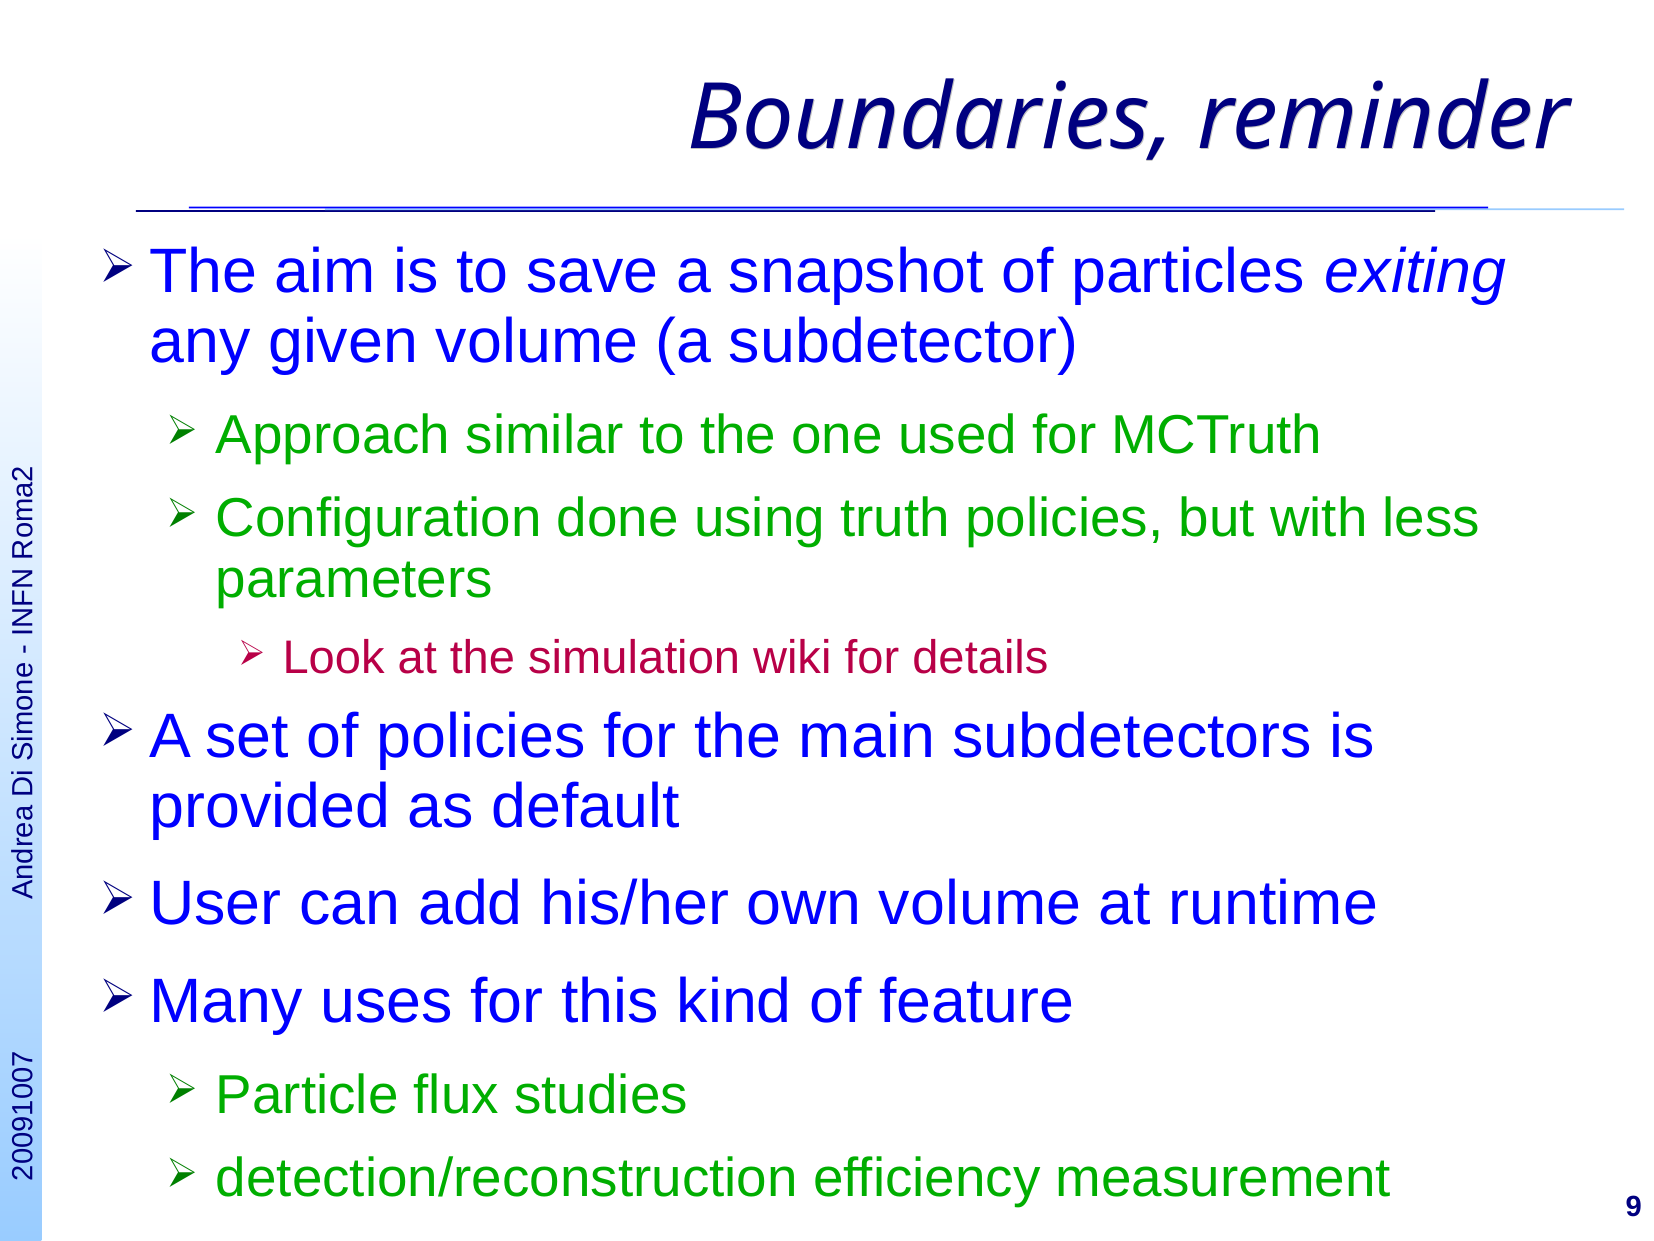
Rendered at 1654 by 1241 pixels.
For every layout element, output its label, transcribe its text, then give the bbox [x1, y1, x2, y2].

list The aim is to save a snapshot of particles exiting any given volume (a subdetector) Approach similar to the one used for MCTruth Configuration done using truth policies, but with less parameters Look at the simulation wiki for details A set of policies for the main subdetectors is provided as default User can add his/her own volume at runtime Many uses for this kind of feature Particle flux studies detection/reconstruction efficiency measurement [82, 236, 1571, 1211]
title Boundaries, reminder [82, 56, 1571, 170]
